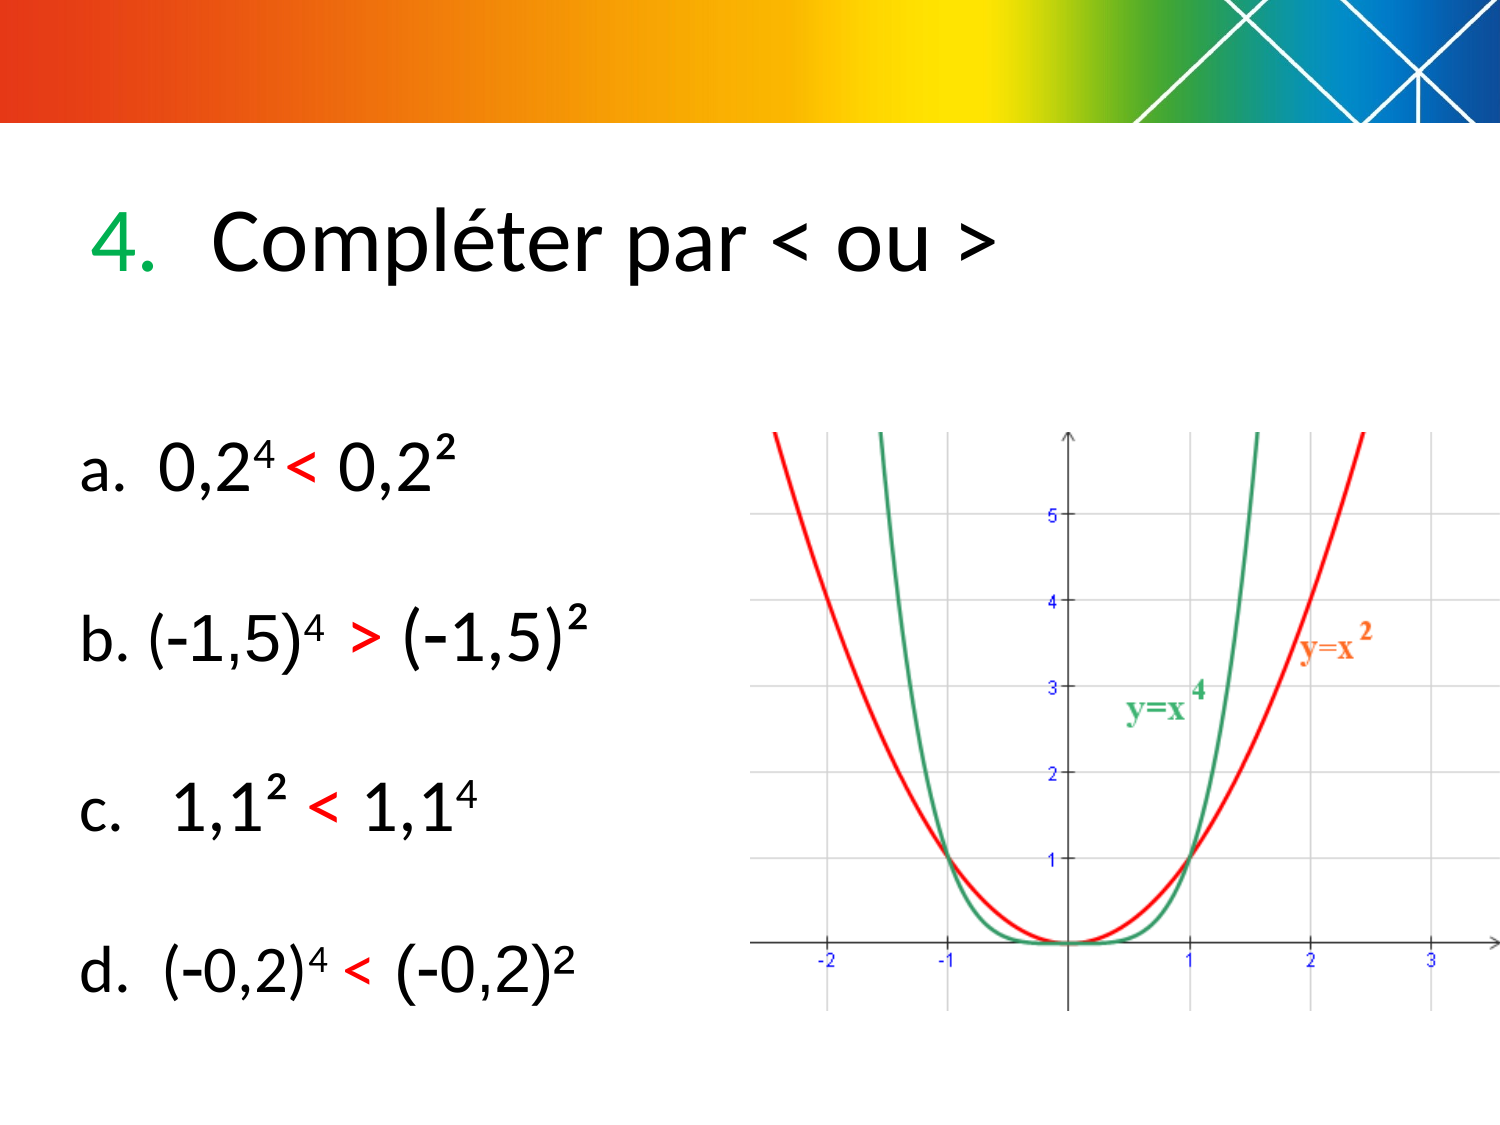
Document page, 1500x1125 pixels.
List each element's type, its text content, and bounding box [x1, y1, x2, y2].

picture [1340, 0, 1500, 123]
text_box a. 0,24 < 0,2² b. (1,5)4 > (1,5)² c. 1,1² < 1,14 d. (0,2)4 < (0,2)² [64, 408, 892, 1015]
title Compléter par < ou > [75, 163, 1426, 305]
picture [0, 0, 1359, 123]
picture [750, 432, 1500, 1011]
